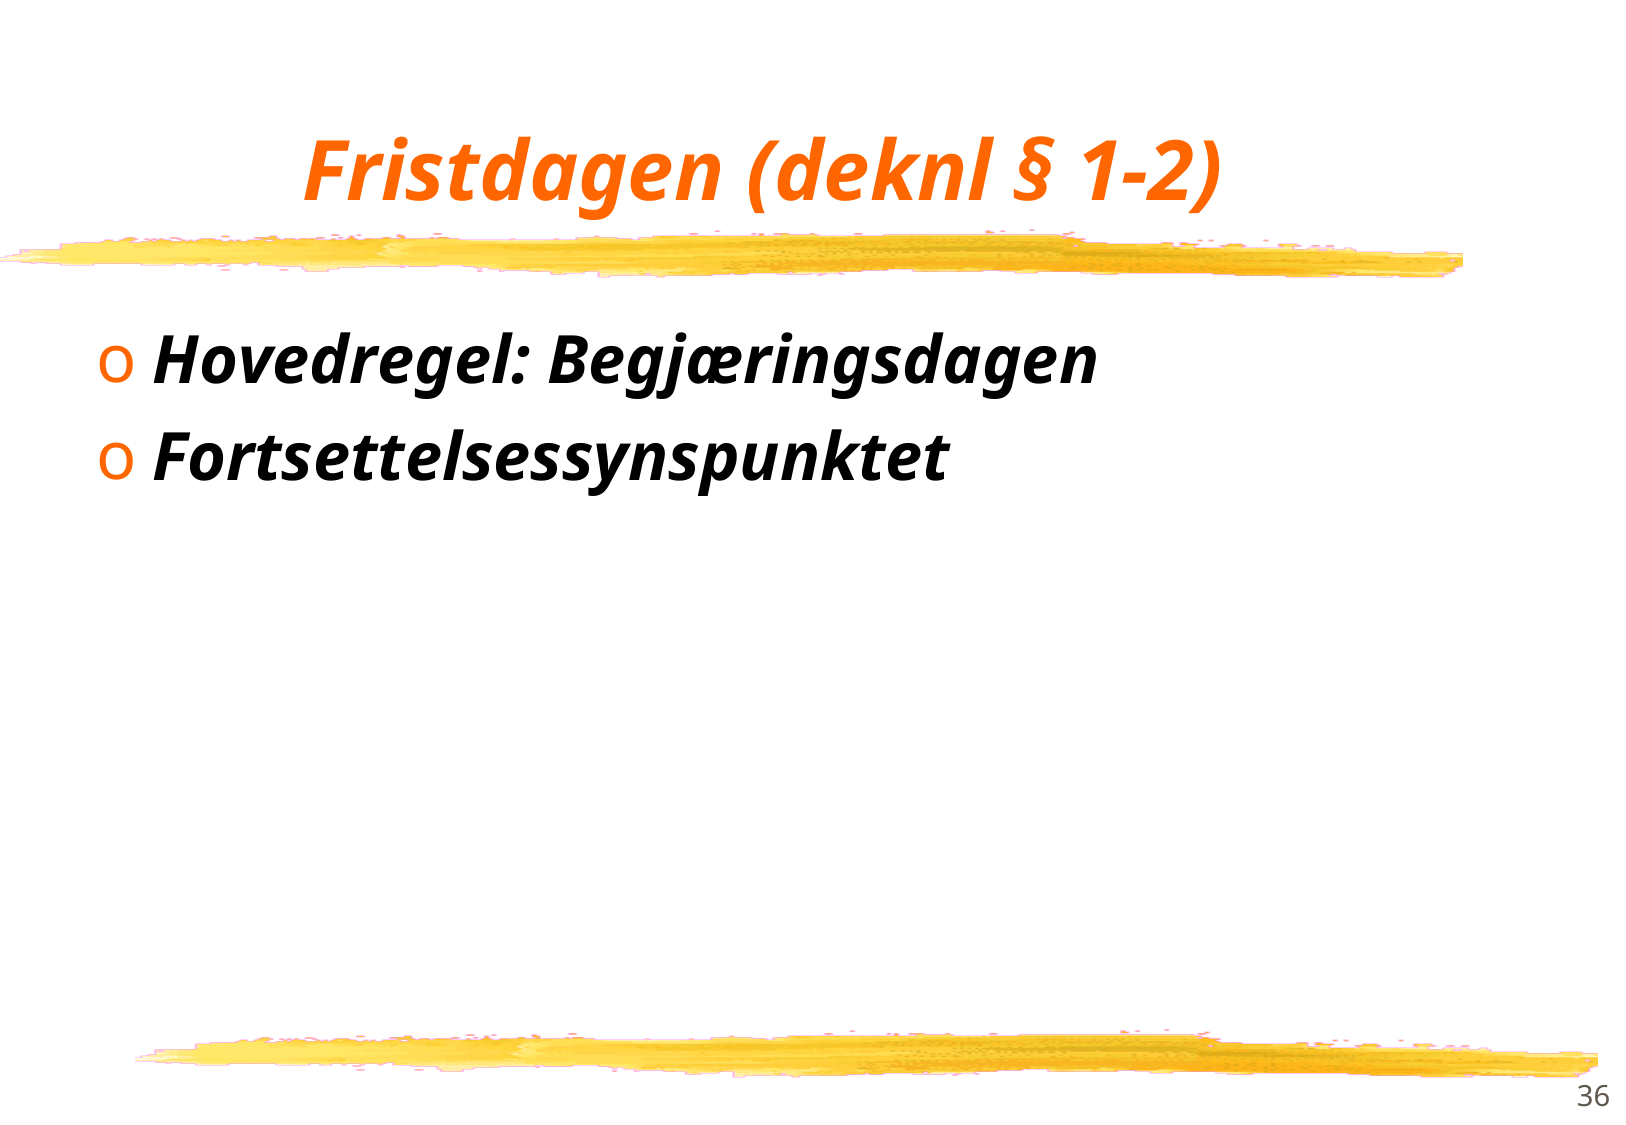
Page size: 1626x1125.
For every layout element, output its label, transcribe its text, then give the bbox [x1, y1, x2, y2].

picture [135, 1024, 1598, 1088]
list Hovedregel: Begjæringsdagen Fortsettelsessynspunktet [81, 309, 1535, 1001]
text_box <number> [1516, 1050, 1626, 1125]
title Fristdagen (deknl § 1-2) [72, 37, 1454, 225]
picture [0, 224, 1463, 288]
